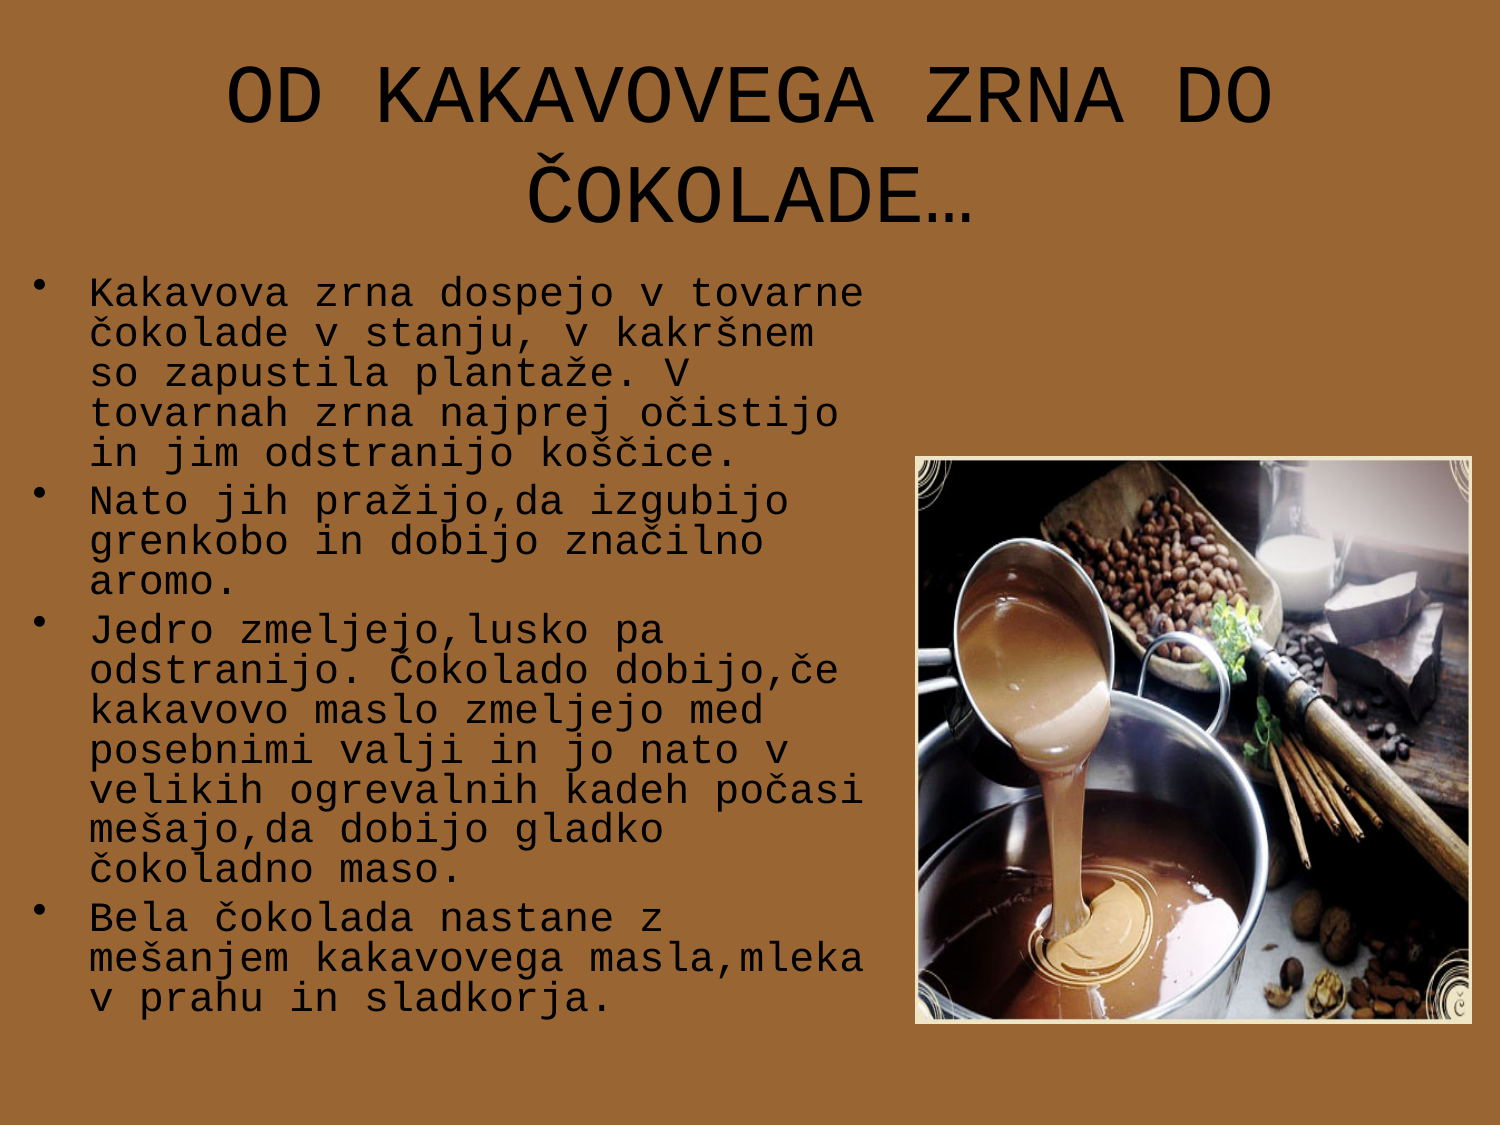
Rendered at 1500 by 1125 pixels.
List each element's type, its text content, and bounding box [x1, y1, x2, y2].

title OD KAKAVOVEGA ZRNA DO ČOKOLADE… [75, 45, 1425, 233]
list Kakavova zrna dospejo v tovarne čokolade v stanju, v kakršnem so zapustila plantaže. V tovarnah zrna najprej očistijo in jim odstranijo koščice. Nato jih pražijo,da izgubijo grenkobo in dobijo značilno aromo. Jedro zmeljejo,lusko pa odstranijo. Čokolado dobijo,če kakavovo maslo zmeljejo med posebnimi valji in jo nato v velikih ogrevalnih kadeh počasi mešajo,da dobijo gladko čokoladno maso. Bela čokolada nastane z mešanjem kakavovega masla,mleka v prahu in sladkorja. [17, 267, 880, 1071]
picture [915, 456, 1472, 1024]
